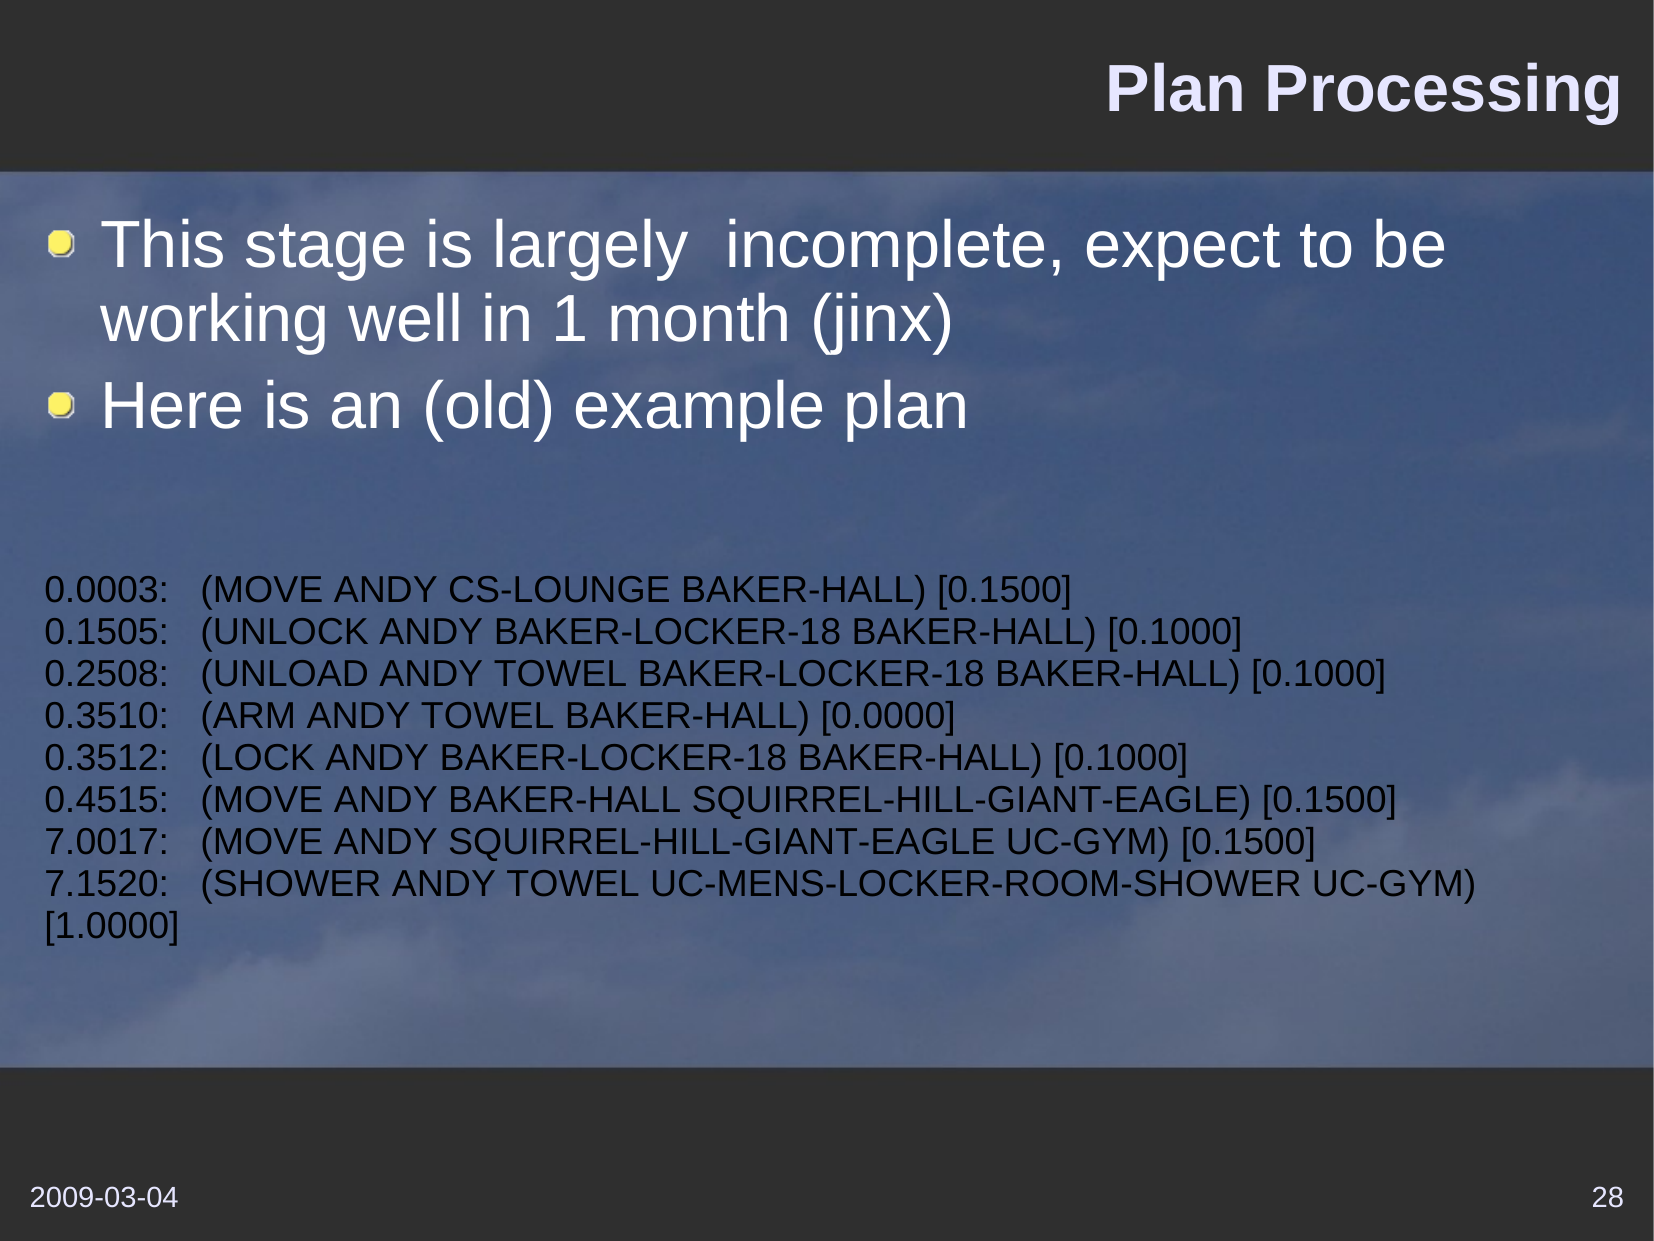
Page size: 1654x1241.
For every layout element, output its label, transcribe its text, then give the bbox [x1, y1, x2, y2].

list This stage is largely incomplete, expect to be working well in 1 month (jinx) Here is an (old) example plan [29, 912, 1625, 1019]
title Plan Processing [29, 29, 1625, 148]
picture [0, 0, 1654, 1241]
list This stage is largely incomplete, expect to be working well in 1 month (jinx) Here is an (old) example plan [29, 206, 1625, 561]
text_box 0.0003: (MOVE ANDY CS-LOUNGE BAKER-HALL) [0.1500] 0.1505: (UNLOCK ANDY BAKER-LOCKER-18 BAKER-HALL) [0.1000] 0.2508: (UNLOAD ANDY TOWEL BAKER-LOCKER-18 BAKER-HALL) [0.1000] 0.3510: (ARM ANDY TOWEL BAKER-HALL) [0.0000] 0.3512: (LOCK ANDY BAKER-LOCKER-18 BAKER-HALL) [0.1000] 0.4515: (MOVE ANDY BAKER-HALL SQUIRREL-HILL-GIANT-EAGLE) [0.1500] 7.0017: (MOVE ANDY SQUIRREL-HILL-GIANT-EAGLE UC-GYM) [0.1500] 7.1520: (SHOWER ANDY TOWEL UC-MENS-LOCKER-ROOM-SHOWER UC-GYM) [1.0000] [29, 561, 1637, 912]
